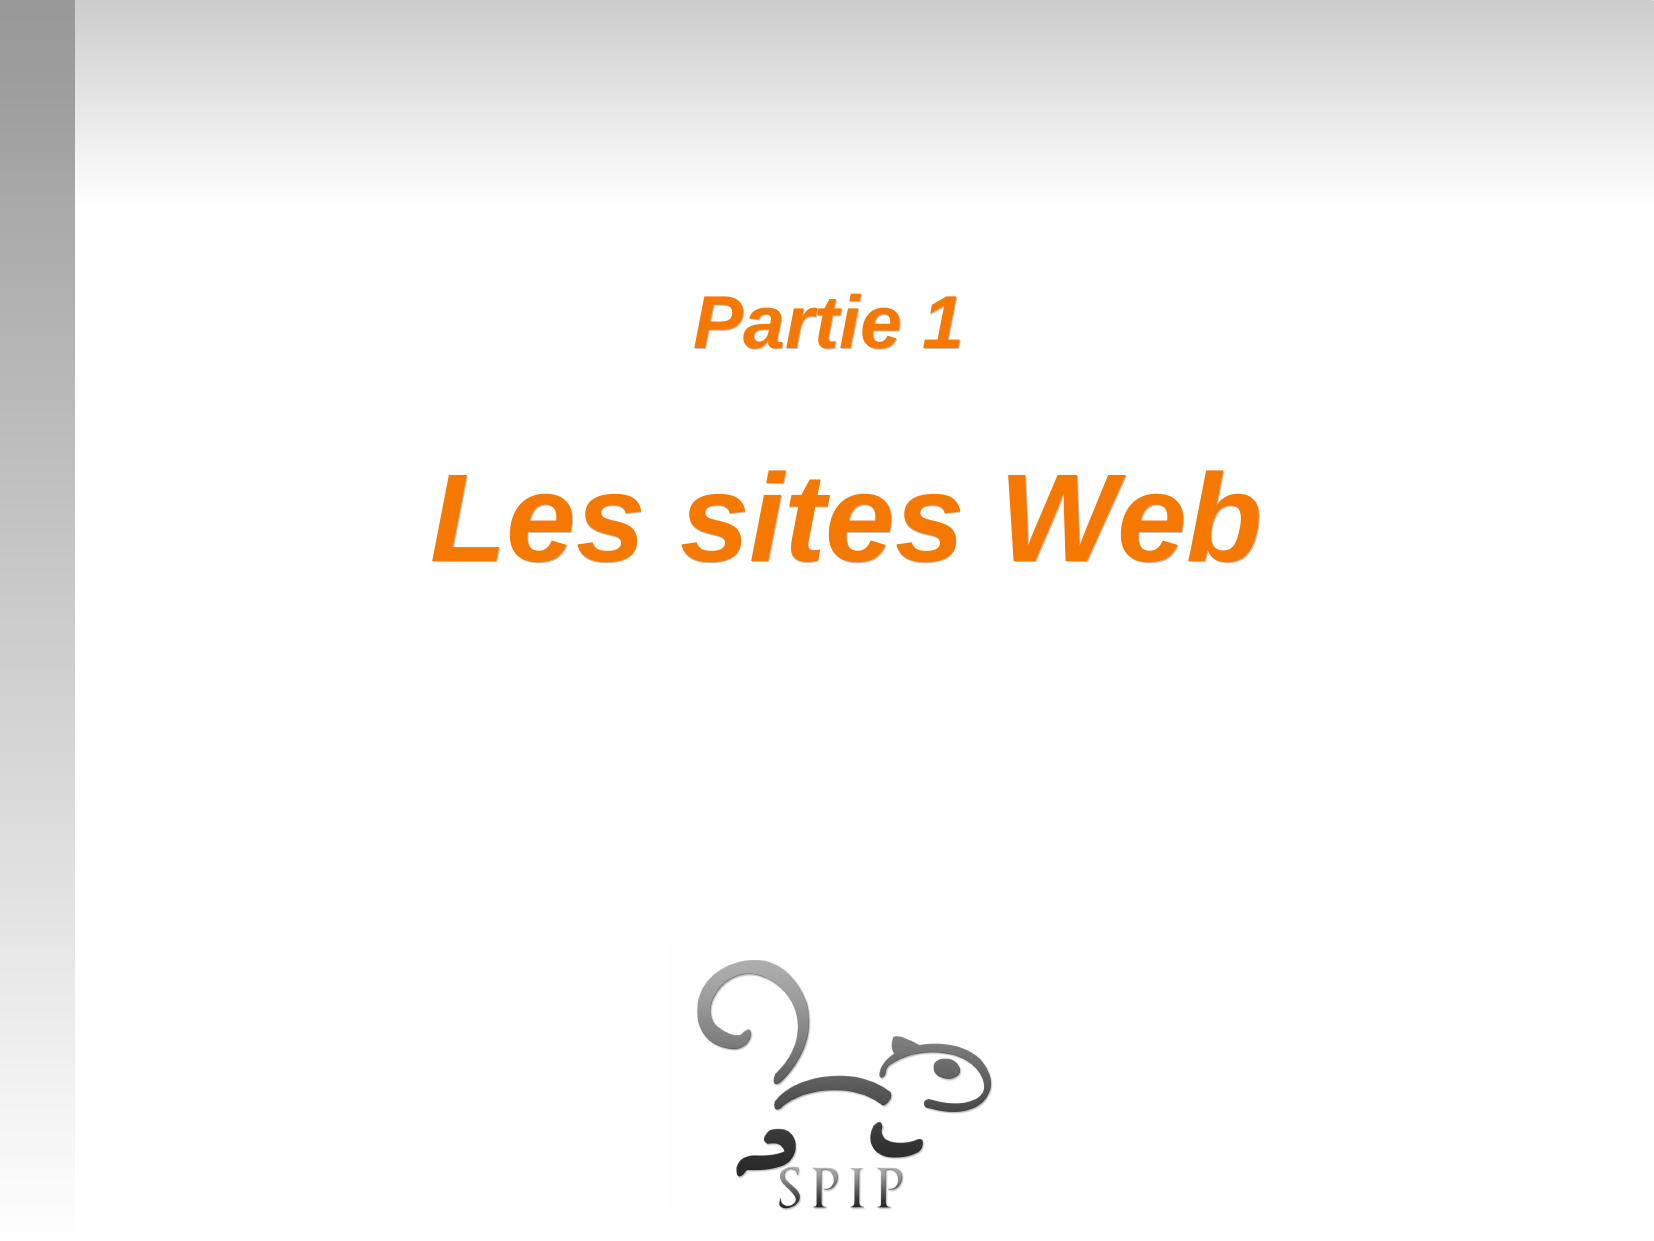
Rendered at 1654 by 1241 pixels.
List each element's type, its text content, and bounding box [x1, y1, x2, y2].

picture [667, 938, 1022, 1211]
title Partie 1 Les sites Web [123, 225, 1536, 727]
